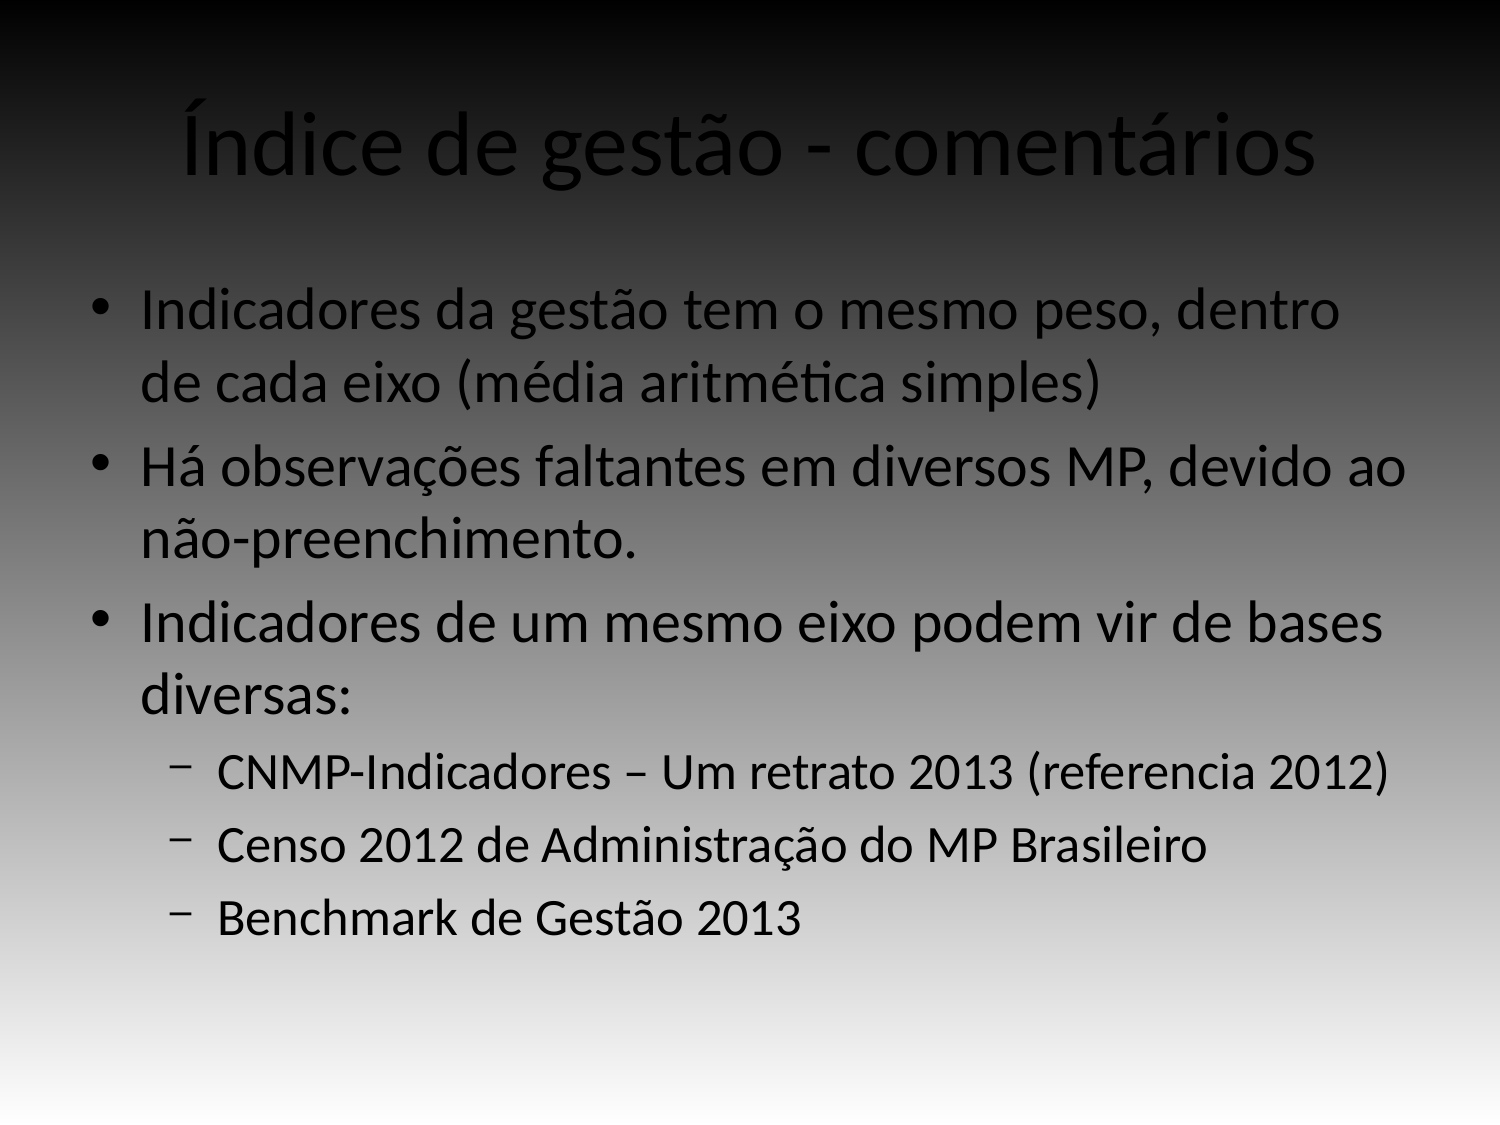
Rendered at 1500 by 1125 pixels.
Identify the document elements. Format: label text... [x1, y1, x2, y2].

list Indicadores da gestão tem o mesmo peso, dentro de cada eixo (média aritmética simples) Há observações faltantes em diversos MP, devido ao não-preenchimento. Indicadores de um mesmo eixo podem vir de bases diversas: CNMP-Indicadores – Um retrato 2013 (referencia 2012) Censo 2012 de Administração do MP Brasileiro Benchmark de Gestão 2013 [75, 262, 1425, 1005]
title Índice de gestão - comentários [75, 45, 1425, 233]
